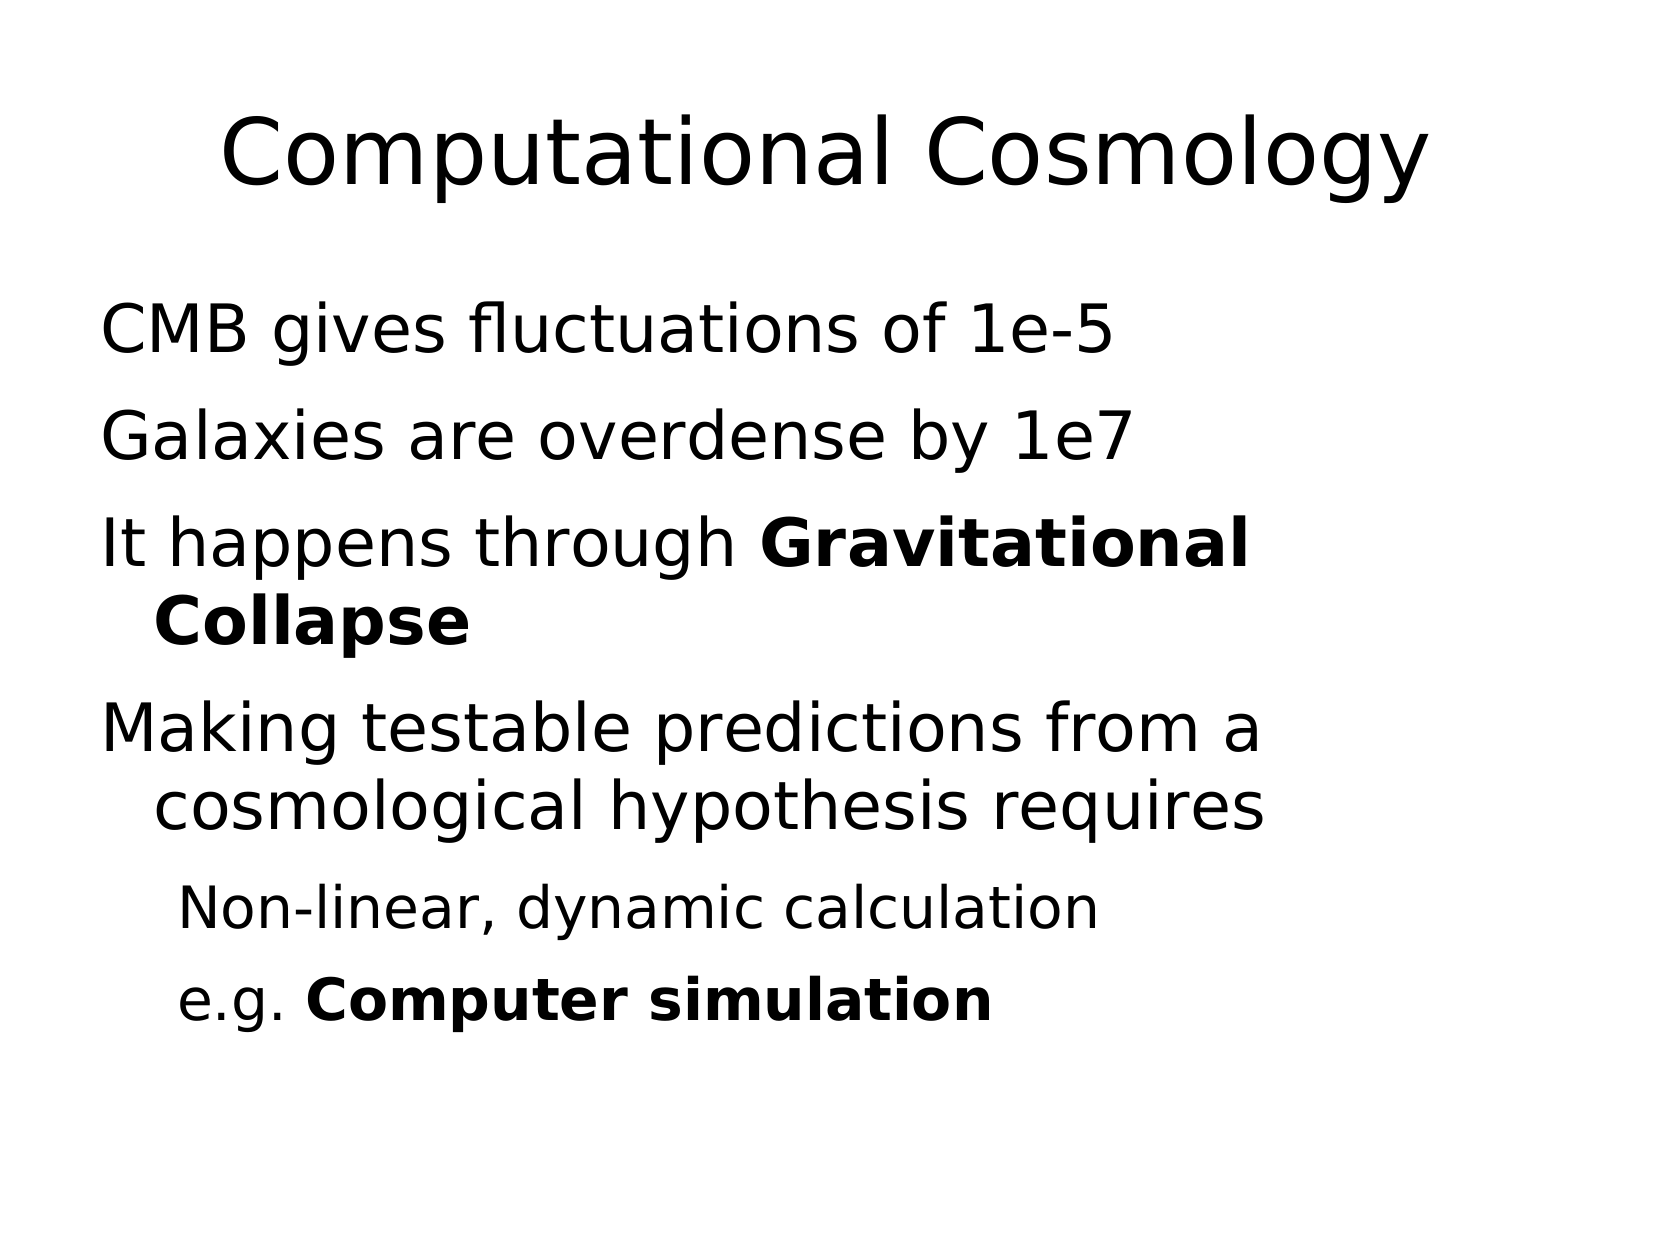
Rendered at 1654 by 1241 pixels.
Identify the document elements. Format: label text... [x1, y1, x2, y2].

title Computational Cosmology [82, 56, 1571, 250]
list CMB gives fluctuations of 1e-5 Galaxies are overdense by 1e7 It happens through Gravitational Collapse Making testable predictions from a cosmological hypothesis requires Non-linear, dynamic calculation e.g. Computer simulation [82, 290, 1571, 1095]
